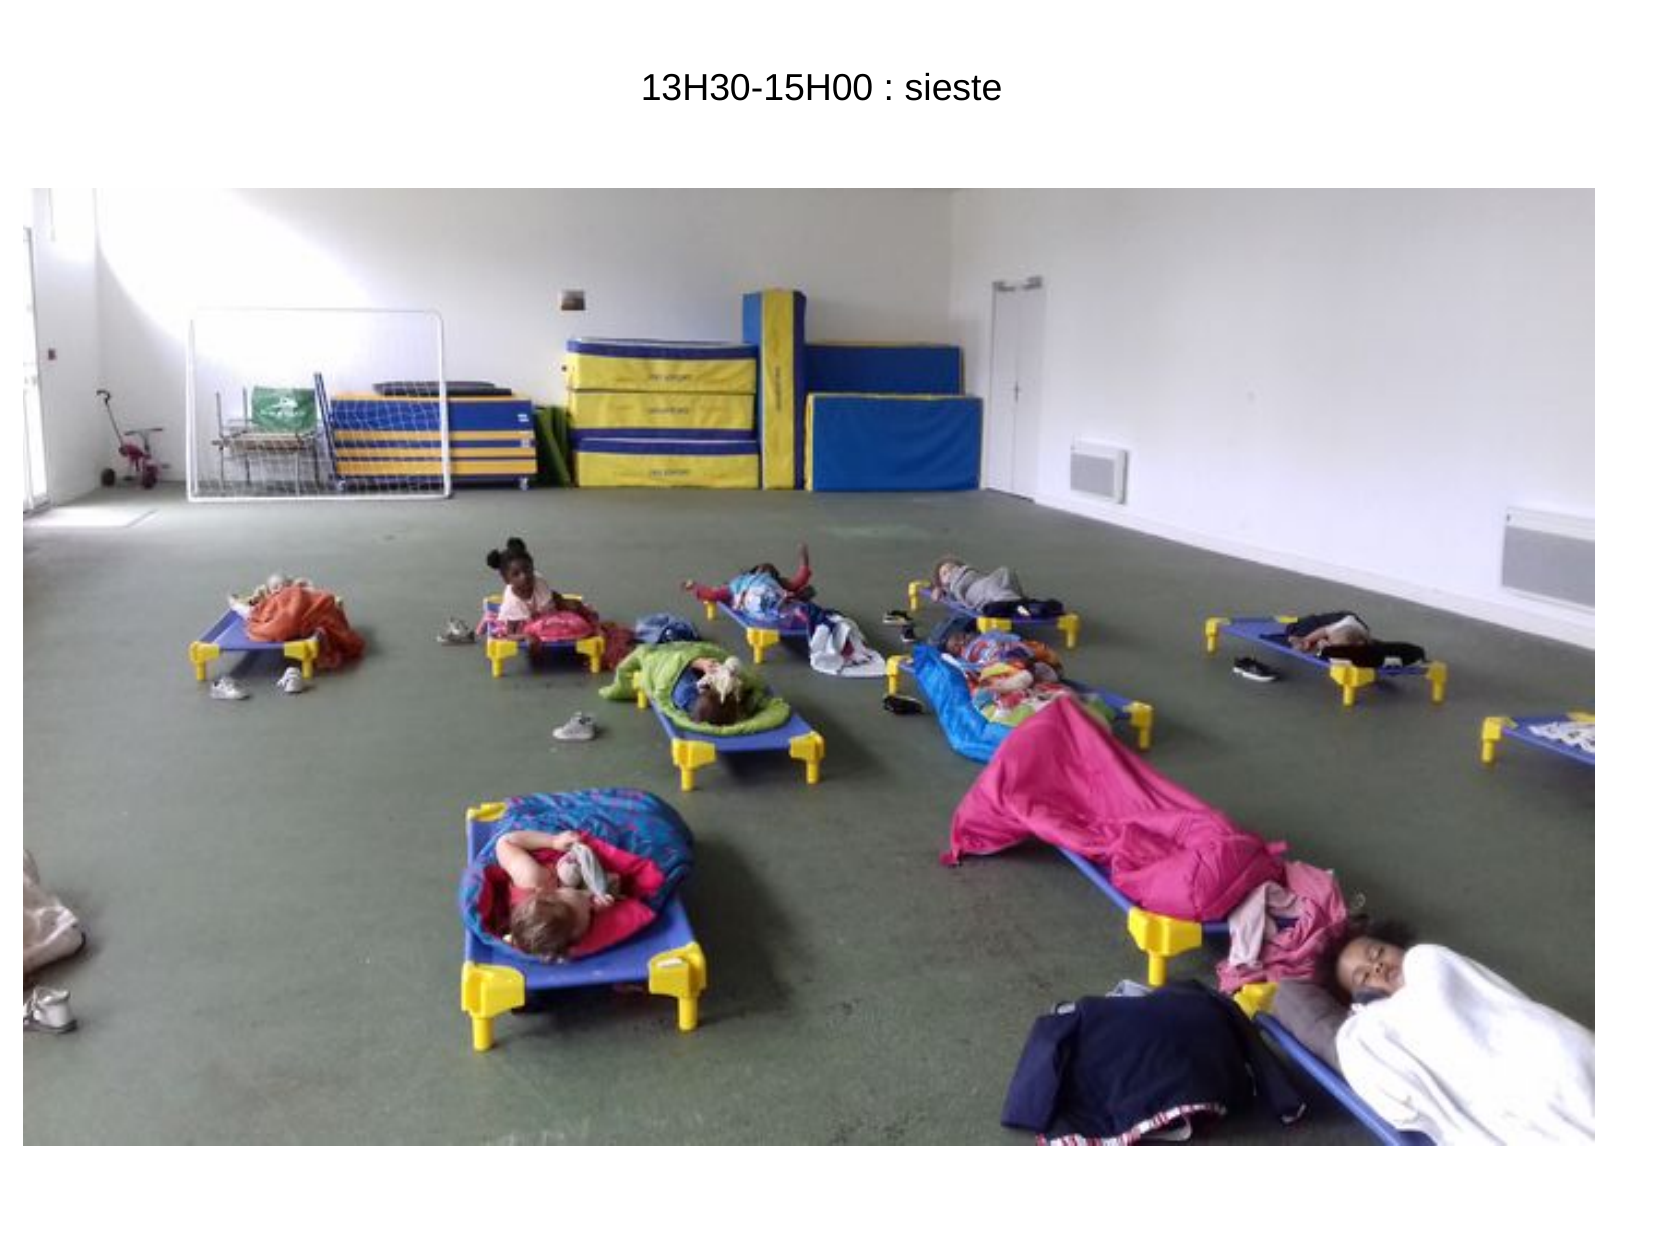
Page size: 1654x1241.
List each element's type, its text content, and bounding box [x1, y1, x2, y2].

picture [23, 188, 1595, 1146]
text_box 13H30-15H00 : sieste [625, 59, 1028, 116]
